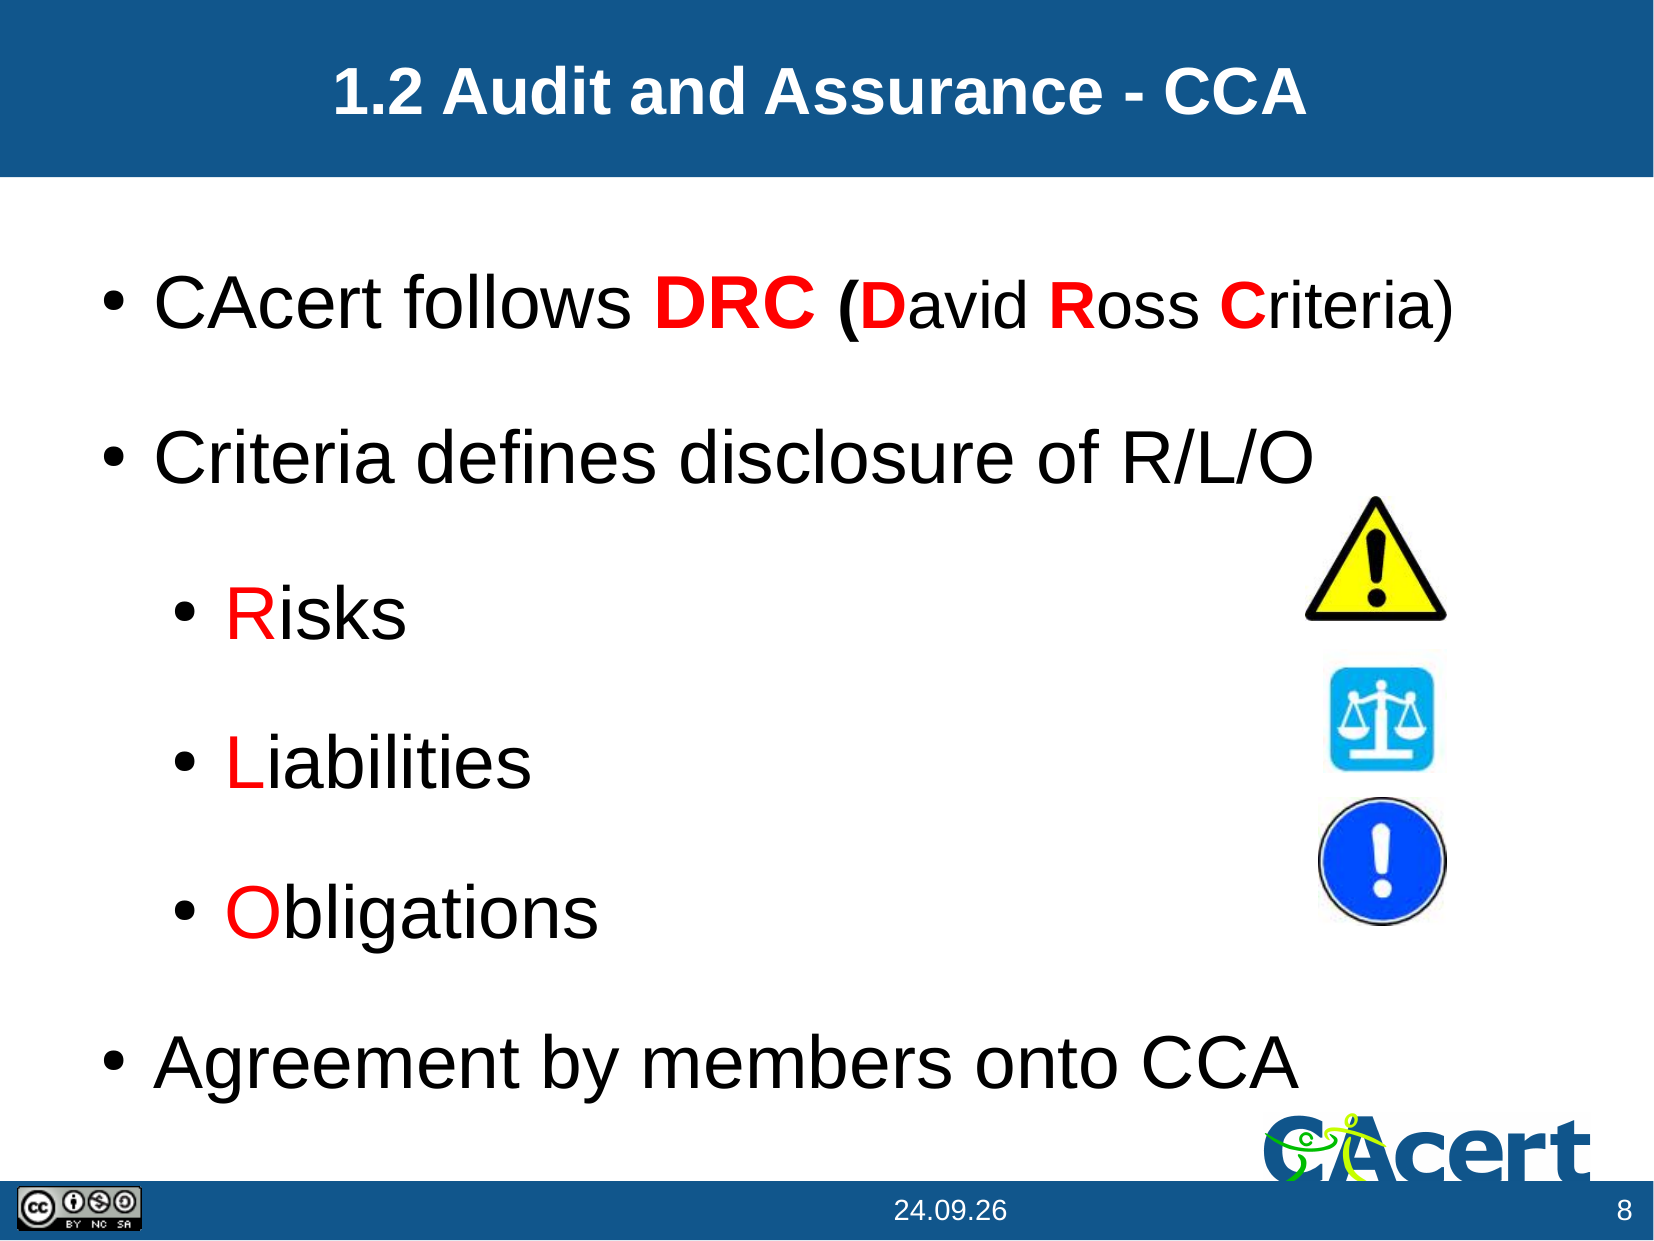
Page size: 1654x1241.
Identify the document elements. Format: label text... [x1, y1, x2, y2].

title 1.2 Audit and Assurance - CCA [76, 17, 1565, 166]
picture [1318, 797, 1447, 926]
list CAcert follows DRC (David Ross Criteria) Criteria defines disclosure of R/L/O Risks Liabilities Obligations Agreement by members onto CCA [82, 218, 1571, 1077]
picture [1323, 649, 1447, 773]
picture [17, 1186, 142, 1231]
picture [1305, 496, 1447, 621]
picture [1263, 1112, 1591, 1181]
